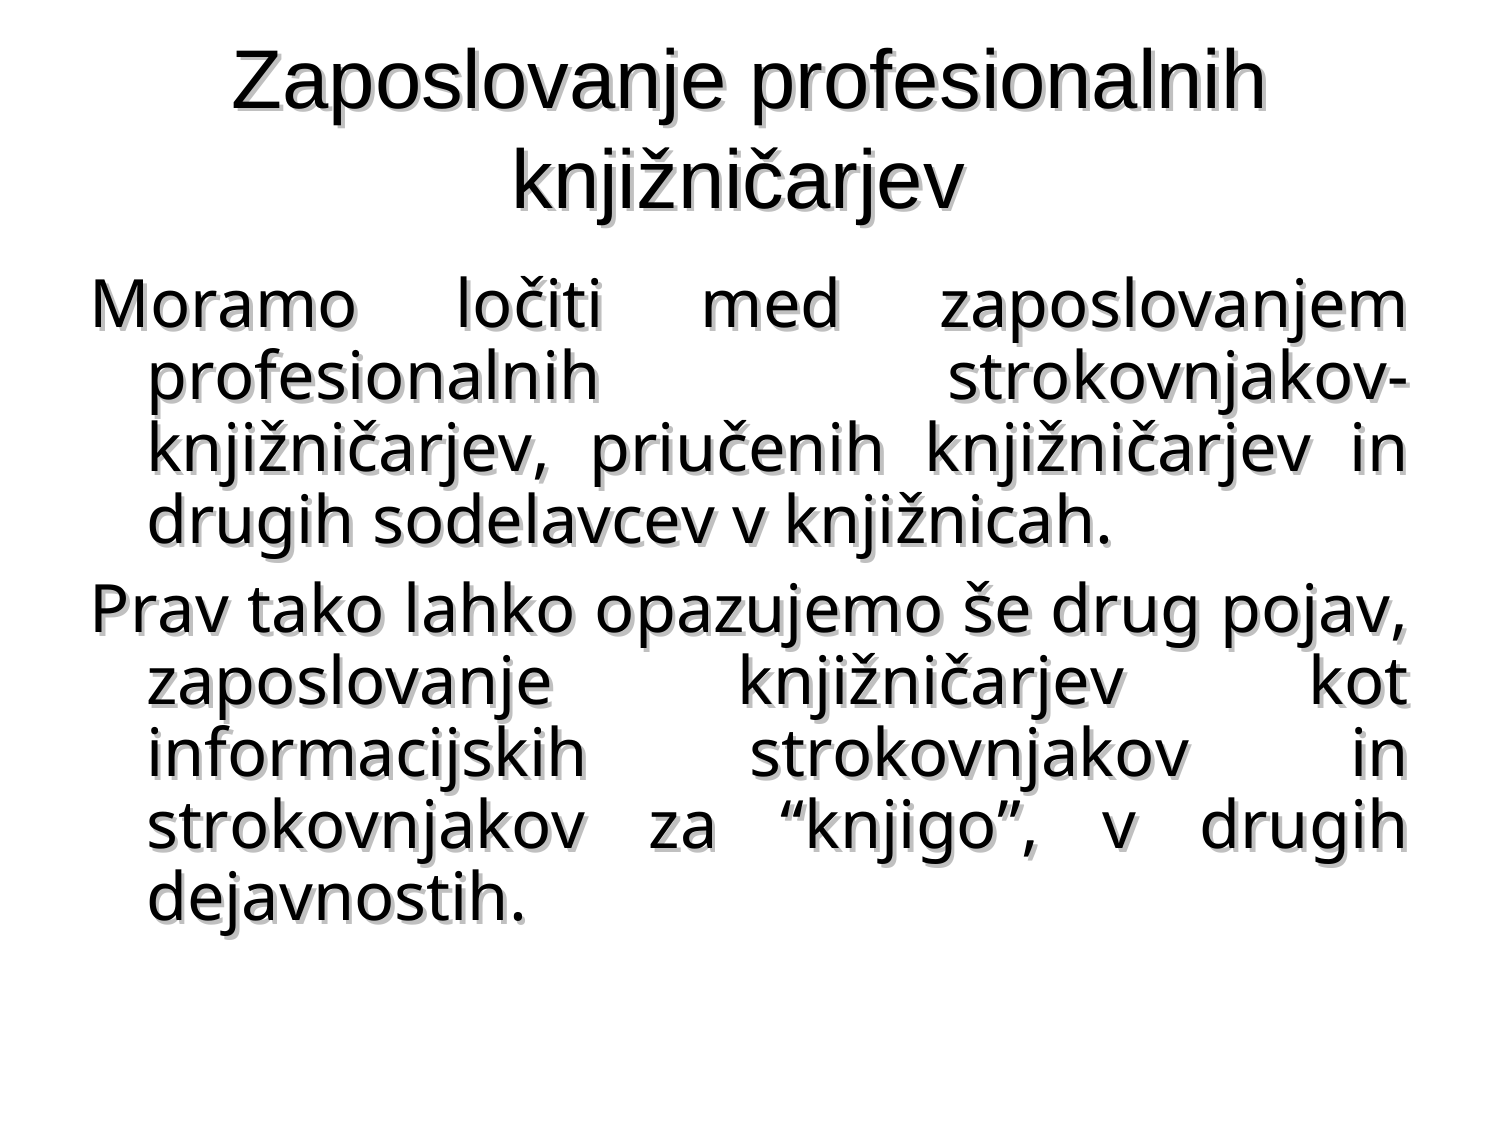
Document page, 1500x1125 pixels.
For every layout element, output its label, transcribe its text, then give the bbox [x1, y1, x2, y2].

list Moramo ločiti med zaposlovanjem profesionalnih strokovnjakov- knjižničarjev, priučenih knjižničarjev in drugih sodelavcev v knjižnicah. Prav tako lahko opazujemo še drug pojav, zaposlovanje knjižničarjev kot informacijskih strokovnjakov in strokovnjakov za “knjigo”, v drugih dejavnostih. [75, 262, 1426, 1006]
title Zaposlovanje profesionalnih knjižničarjev [75, 17, 1426, 233]
